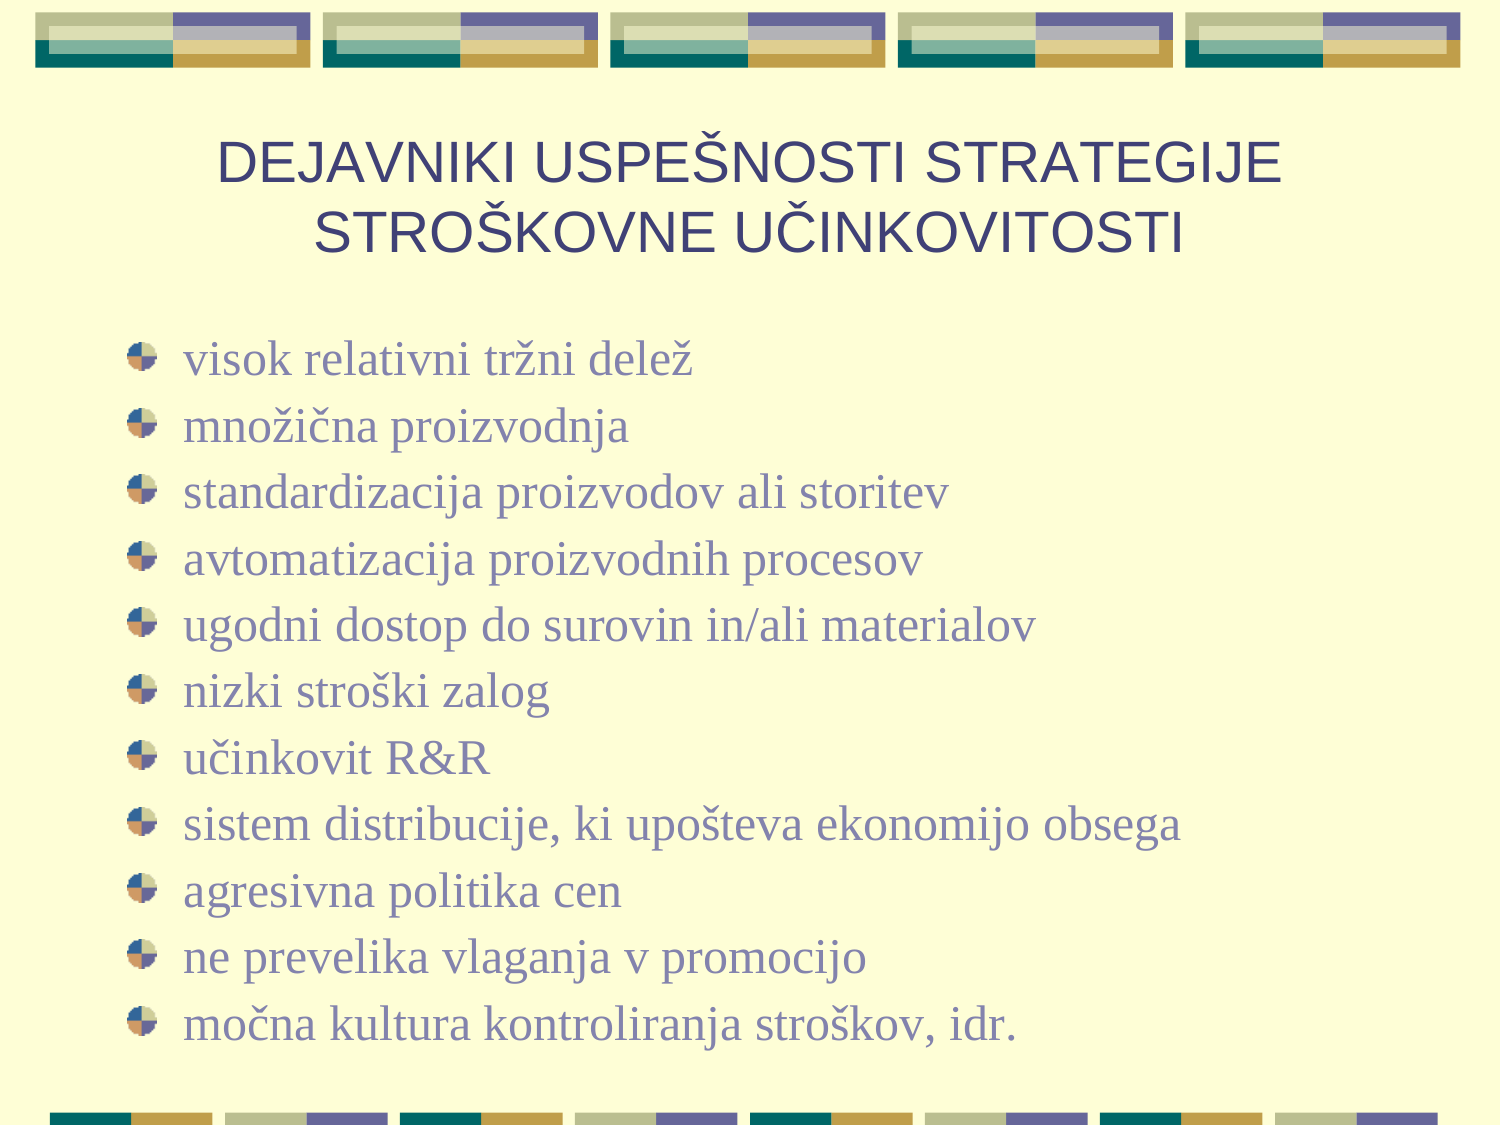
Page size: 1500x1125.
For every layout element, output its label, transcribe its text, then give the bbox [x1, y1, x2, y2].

title DEJAVNIKI USPEŠNOSTI STRATEGIJE STROŠKOVNE UČINKOVITOSTI [112, 99, 1388, 288]
list visok relativni tržni delež množična proizvodnja standardizacija proizvodov ali storitev avtomatizacija proizvodnih procesov ugodni dostop do surovin in/ali materialov nizki stroški zalog učinkovit R&R sistem distribucije, ki upošteva ekonomijo obsega agresivna politika cen ne prevelika vlaganja v promocijo močna kultura kontroliranja stroškov, idr. [112, 324, 1388, 1059]
